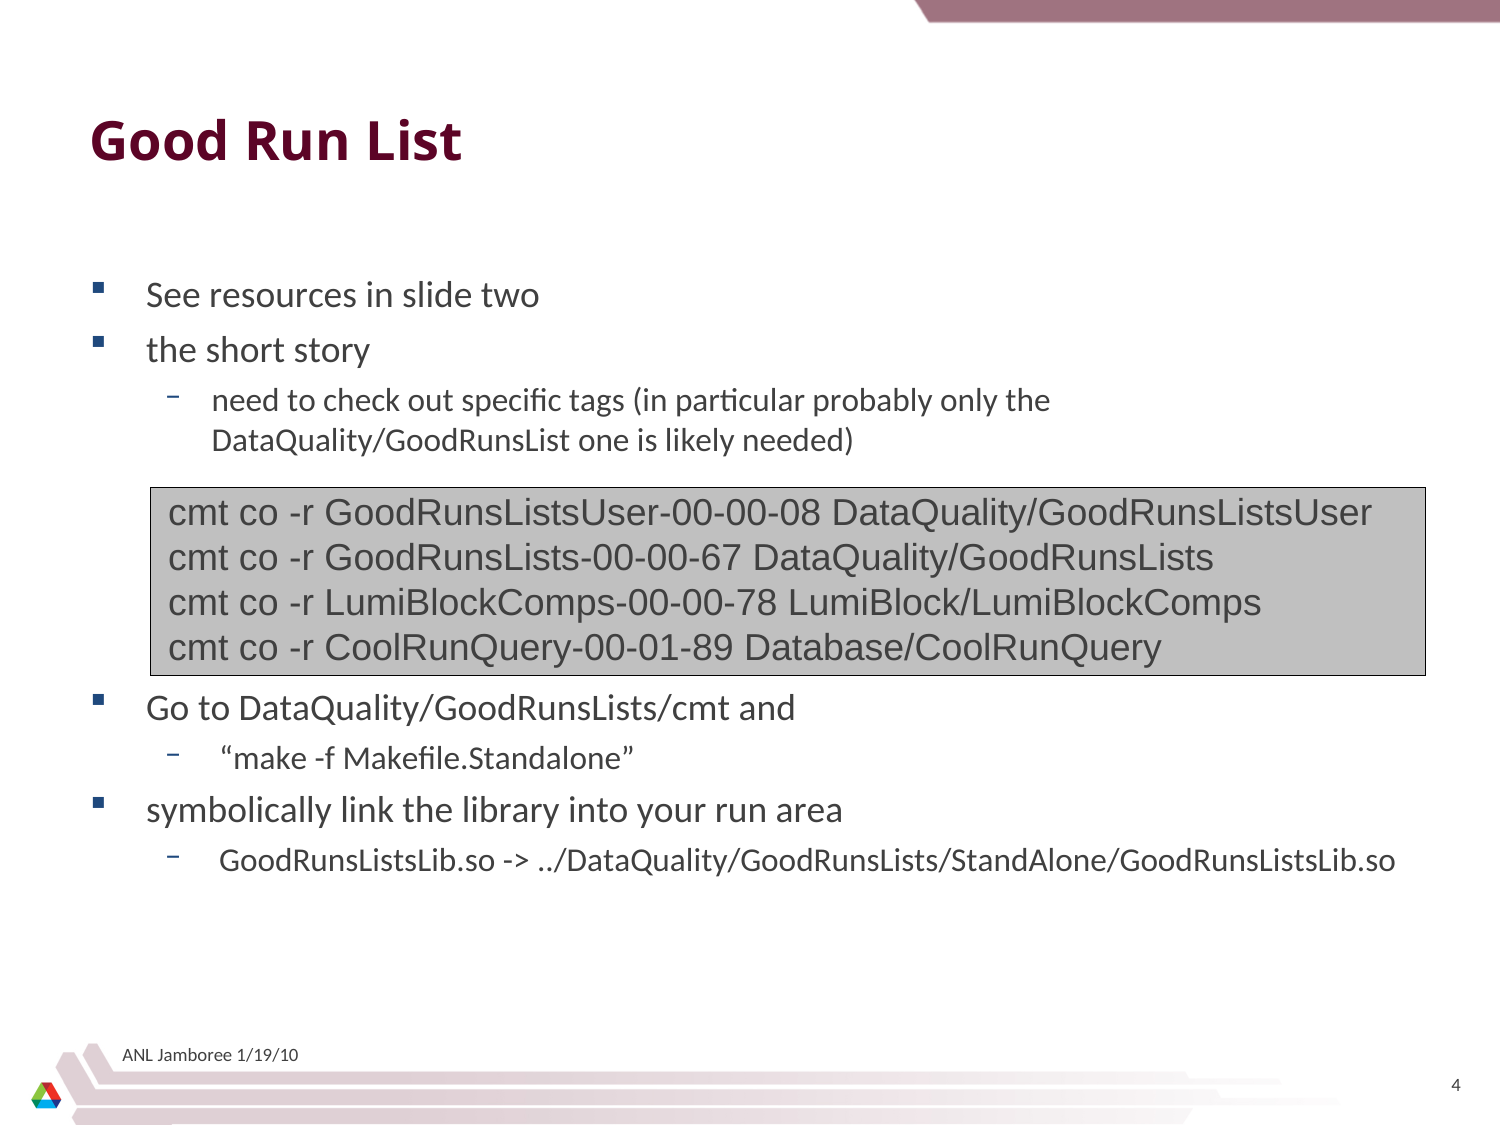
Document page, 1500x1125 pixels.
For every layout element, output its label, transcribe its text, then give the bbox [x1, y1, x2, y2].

picture [0, 0, 1500, 24]
text_box [1388, 487, 1426, 675]
list Go to DataQuality/GoodRunsLists/cmt and “make -f Makefile.Standalone” symbolically link the library into your run area GoodRunsListsLib.so -> ../DataQuality/GoodRunsLists/StandAlone/GoodRunsListsLib.so [75, 675, 1500, 1013]
list See resources in slide two the short story need to check out specific tags (in particular probably only the DataQuality/GoodRunsList one is likely needed) [75, 262, 1351, 488]
picture [0, 1037, 1500, 1125]
title Good Run List [75, 37, 1426, 241]
text_box cmt co -r GoodRunsListsUser-00-00-08 DataQuality/GoodRunsListsUser cmt co -r GoodRunsLists-00-00-67 DataQuality/GoodRunsLists cmt co -r LumiBlockComps-00-00-78 LumiBlock/LumiBlockComps cmt co -r CoolRunQuery-00-01-89 Database/CoolRunQuery [153, 480, 1388, 675]
